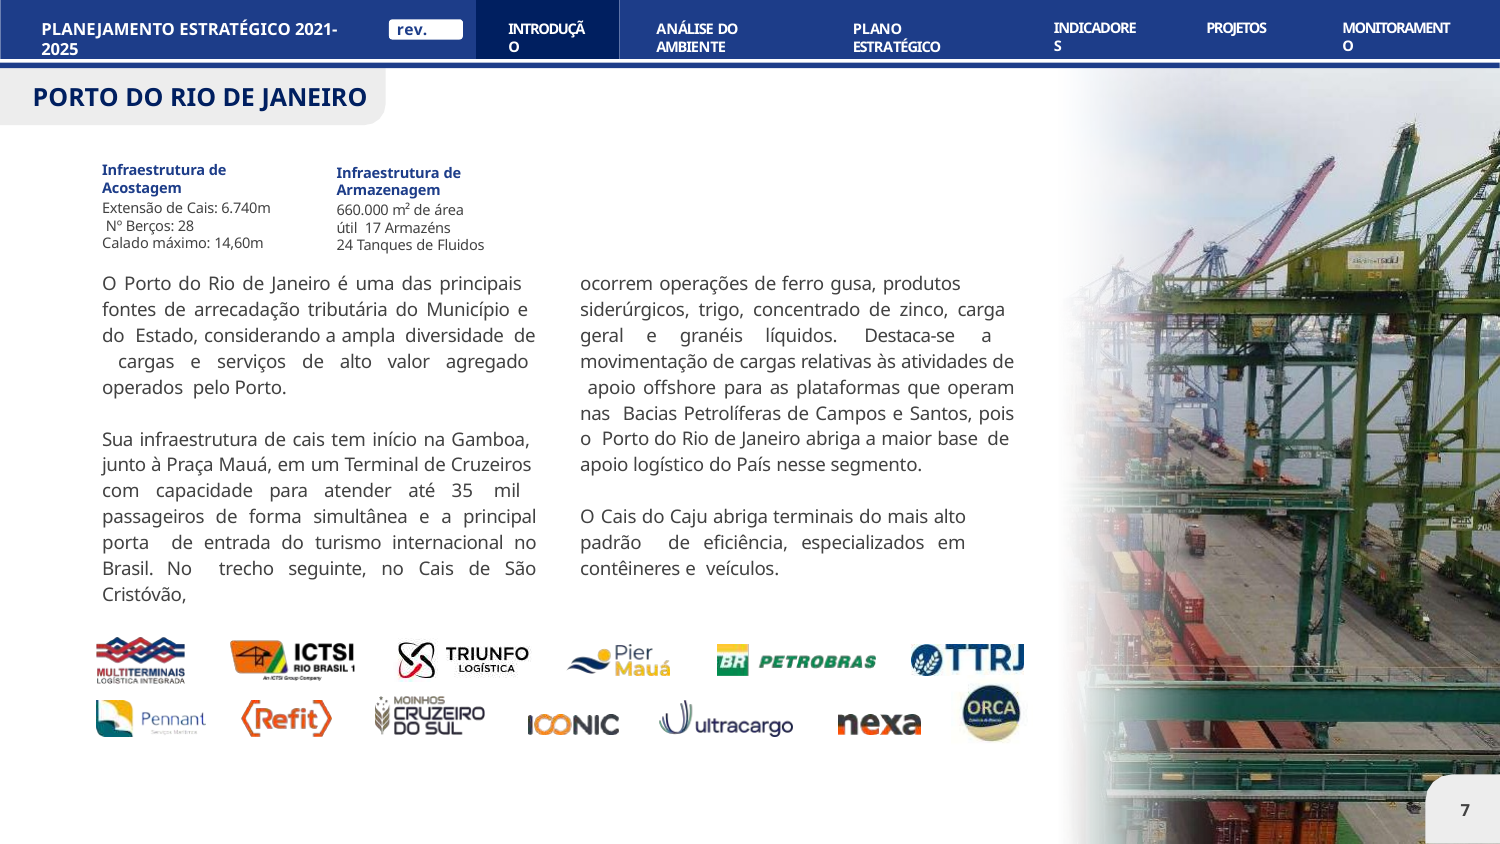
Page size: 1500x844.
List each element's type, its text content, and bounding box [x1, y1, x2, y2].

text_box rev. 2022 [394, 17, 457, 41]
picture [717, 644, 876, 676]
picture [838, 714, 921, 736]
picture [528, 714, 619, 736]
text_box [0, 62, 1500, 126]
picture [229, 638, 357, 682]
text_box Infraestrutura de Armazenagem 660.000 m² de área útil 17 Armazéns 24 Tanques de Fluidos [334, 158, 548, 239]
text_box 6 [1454, 799, 1476, 823]
text_box PLANEJAMENTO ESTRATÉGICO 2021-2025 [39, 16, 374, 41]
text_box PORTO DO RIO DE JANEIRO [30, 79, 394, 112]
text_box Sua infraestrutura de cais tem início na Gamboa, junto à Praça Mauá, em um Terminal de Cruzeiros com capacidade para atender até 35 mil passageiros de forma simultânea e a principal porta de entrada do turismo internacional no Brasil. No trecho seguinte, no Cais de São Cristóvão, [99, 421, 538, 582]
picture [241, 700, 332, 737]
text_box PROJETOS [1204, 16, 1272, 39]
picture [375, 696, 485, 736]
text_box INDICADORES [1051, 16, 1137, 39]
text_box O Porto do Rio de Janeiro é uma das principais fontes de arrecadação tributária do Município e do Estado, considerando a ampla diversidade de cargas e serviços de alto valor agregado operados pelo Porto. [99, 266, 537, 401]
text_box ocorrem operações de ferro gusa, produtos siderúrgicos, trigo, concentrado de zinco, carga [578, 266, 1014, 318]
text_box [1425, 774, 1500, 844]
text_box Infraestrutura de Acostagem Extensão de Cais: 6.740m Nº Berços: 28 Calado máximo: 14,60m [99, 156, 293, 237]
text_box geral e granéis líquidos. Destaca-se a movimentação de cargas relativas às atividades de apoio offshore para as plataformas que operam nas Bacias Petrolíferas de Campos e Santos, pois o Porto do Rio de Janeiro abriga a maior base de apoio logístico do País nesse segmento. [578, 318, 1015, 478]
text_box [0, 0, 1500, 59]
picture [96, 636, 185, 684]
text_box MONITORAMENTO [1340, 16, 1453, 39]
text_box PLANO ESTRATÉGICO [850, 17, 982, 40]
picture [96, 700, 206, 737]
picture [393, 638, 532, 682]
picture [566, 644, 670, 676]
picture [659, 700, 793, 737]
text_box INTRODUÇÃO [506, 17, 589, 40]
text_box ANÁLISE DO AMBIENTE [654, 17, 796, 40]
text_box O Cais do Caju abriga terminais do mais alto padrão de eﬁciência, especializados em contêineres e veículos. [578, 499, 1015, 582]
picture [911, 69, 1500, 844]
